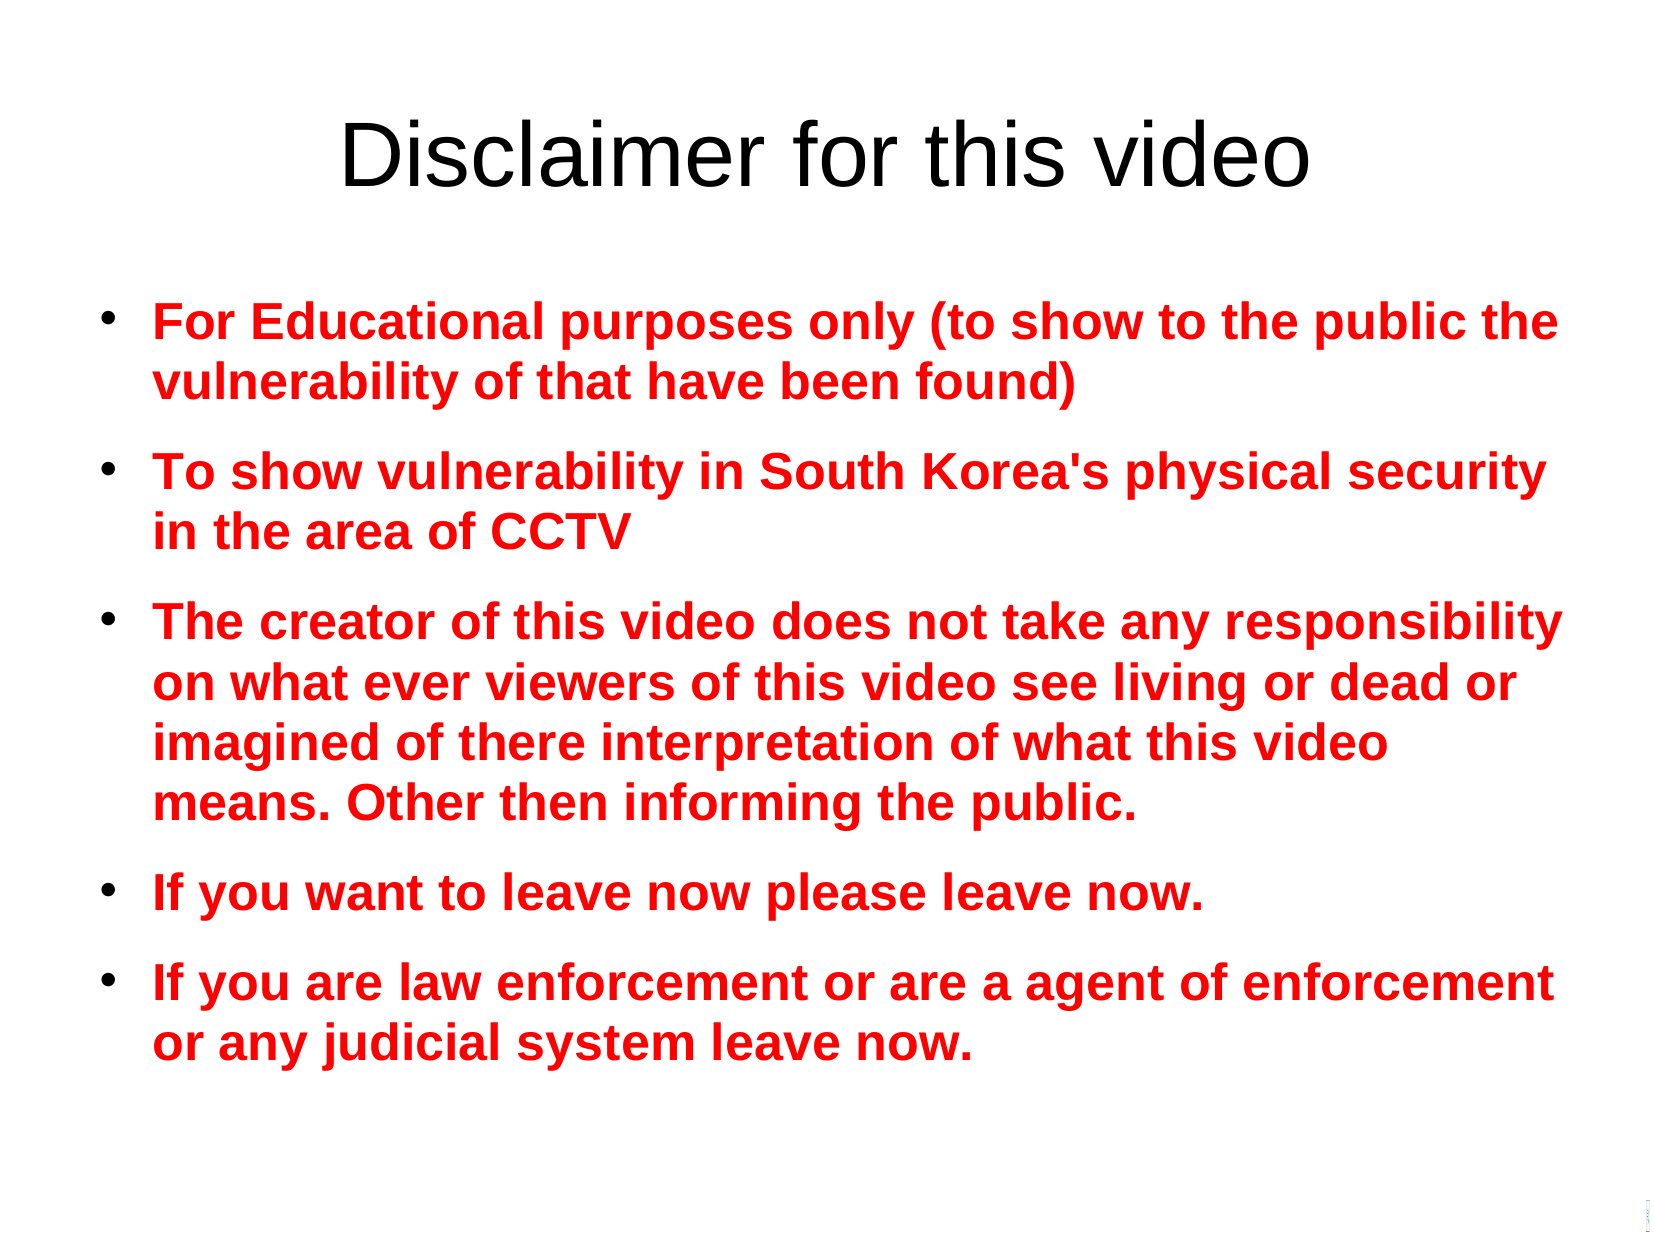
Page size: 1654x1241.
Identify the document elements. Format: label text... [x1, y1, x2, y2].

list For Educational purposes only (to show to the public the vulnerability of that have been found) To show vulnerability in South Korea's physical security in the area of CCTV The creator of this video does not take any responsibility on what ever viewers of this video see living or dead or imagined of there interpretation of what this video means. Other then informing the public. If you want to leave now please leave now. If you are law enforcement or are a agent of enforcement or any judicial system leave now. [82, 290, 1569, 1094]
text_box [1645, 1200, 1651, 1233]
title Disclaimer for this video [82, 49, 1569, 256]
